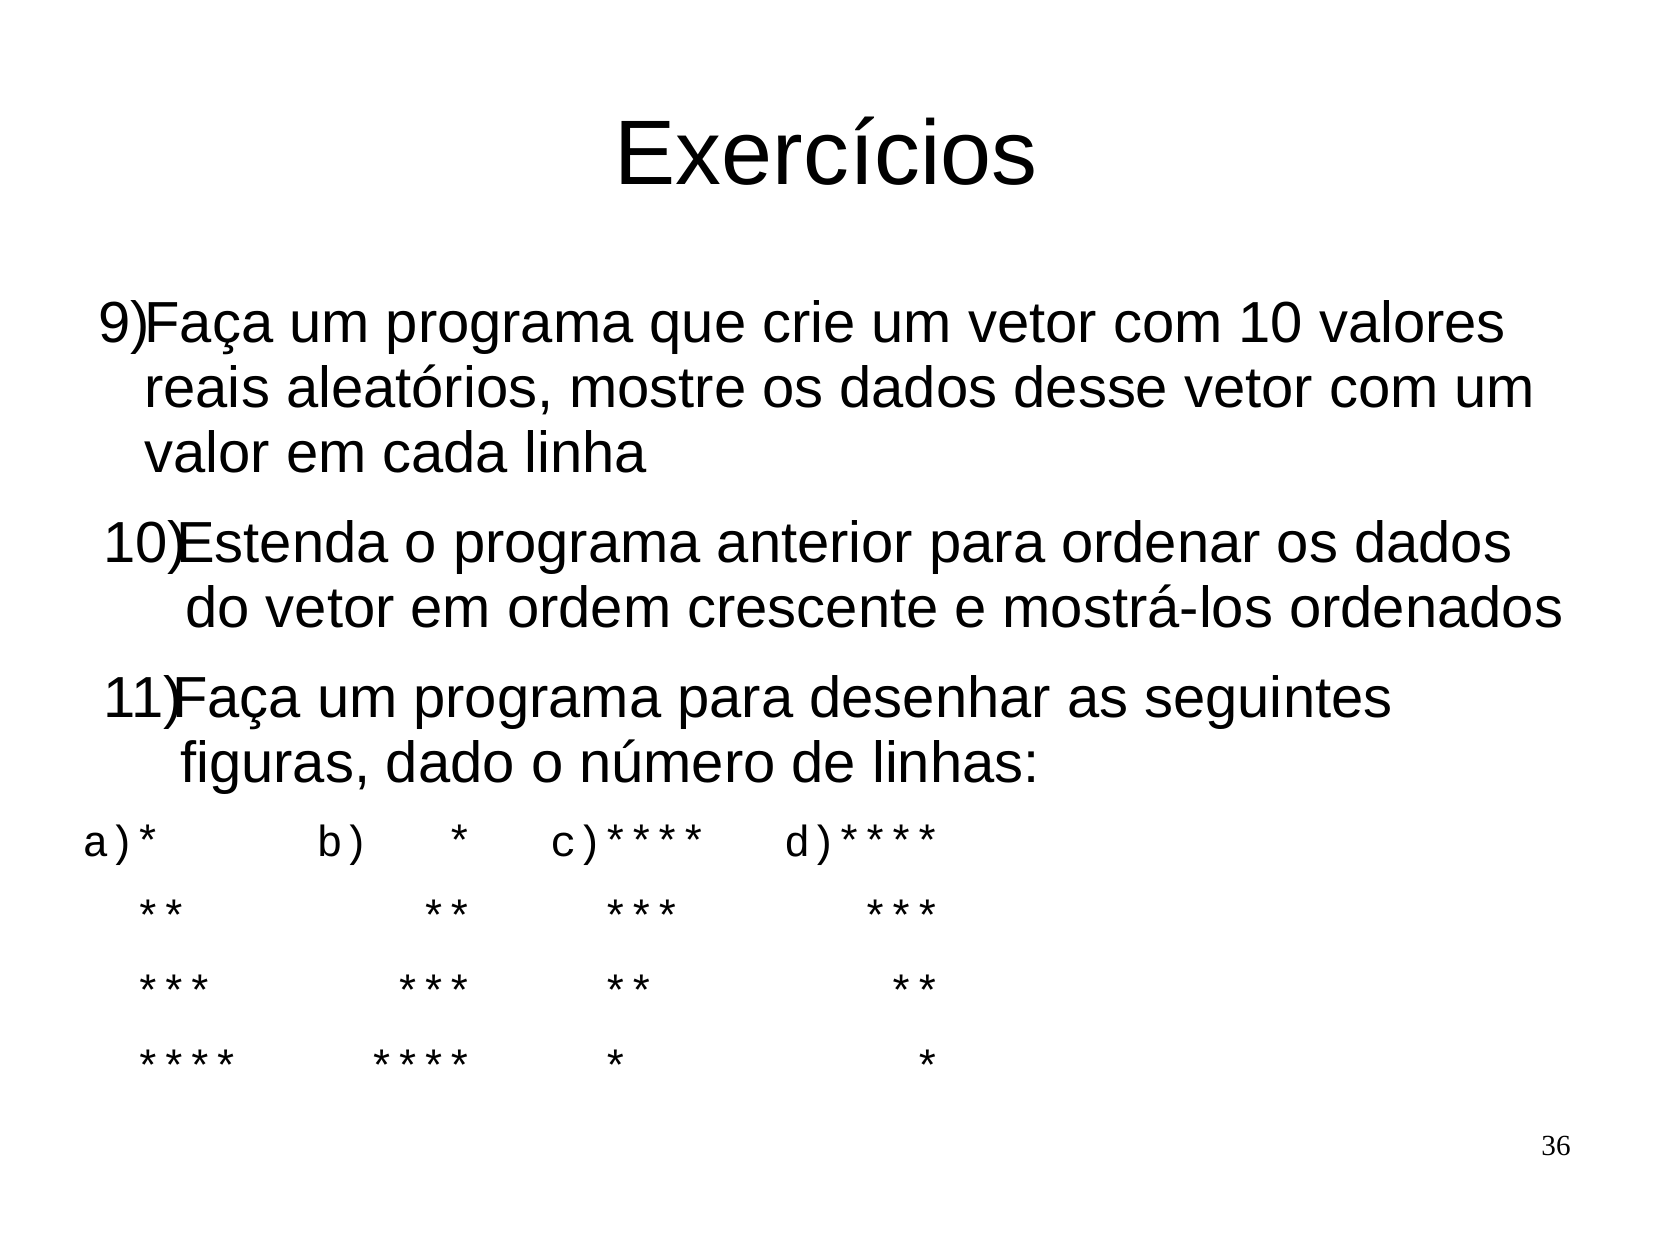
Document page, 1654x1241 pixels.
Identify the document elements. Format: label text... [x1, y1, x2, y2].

title Exercícios [82, 49, 1571, 257]
list Faça um programa que crie um vetor com 10 valores reais aleatórios, mostre os dados desse vetor com um valor em cada linha Estenda o programa anterior para ordenar os dados do vetor em ordem crescente e mostrá-los ordenados Faça um programa para desenhar as seguintes figuras, dado o número de linhas: a)* b) * c)**** d)**** ** ** *** *** *** *** ** ** **** **** * * [82, 290, 1571, 1134]
